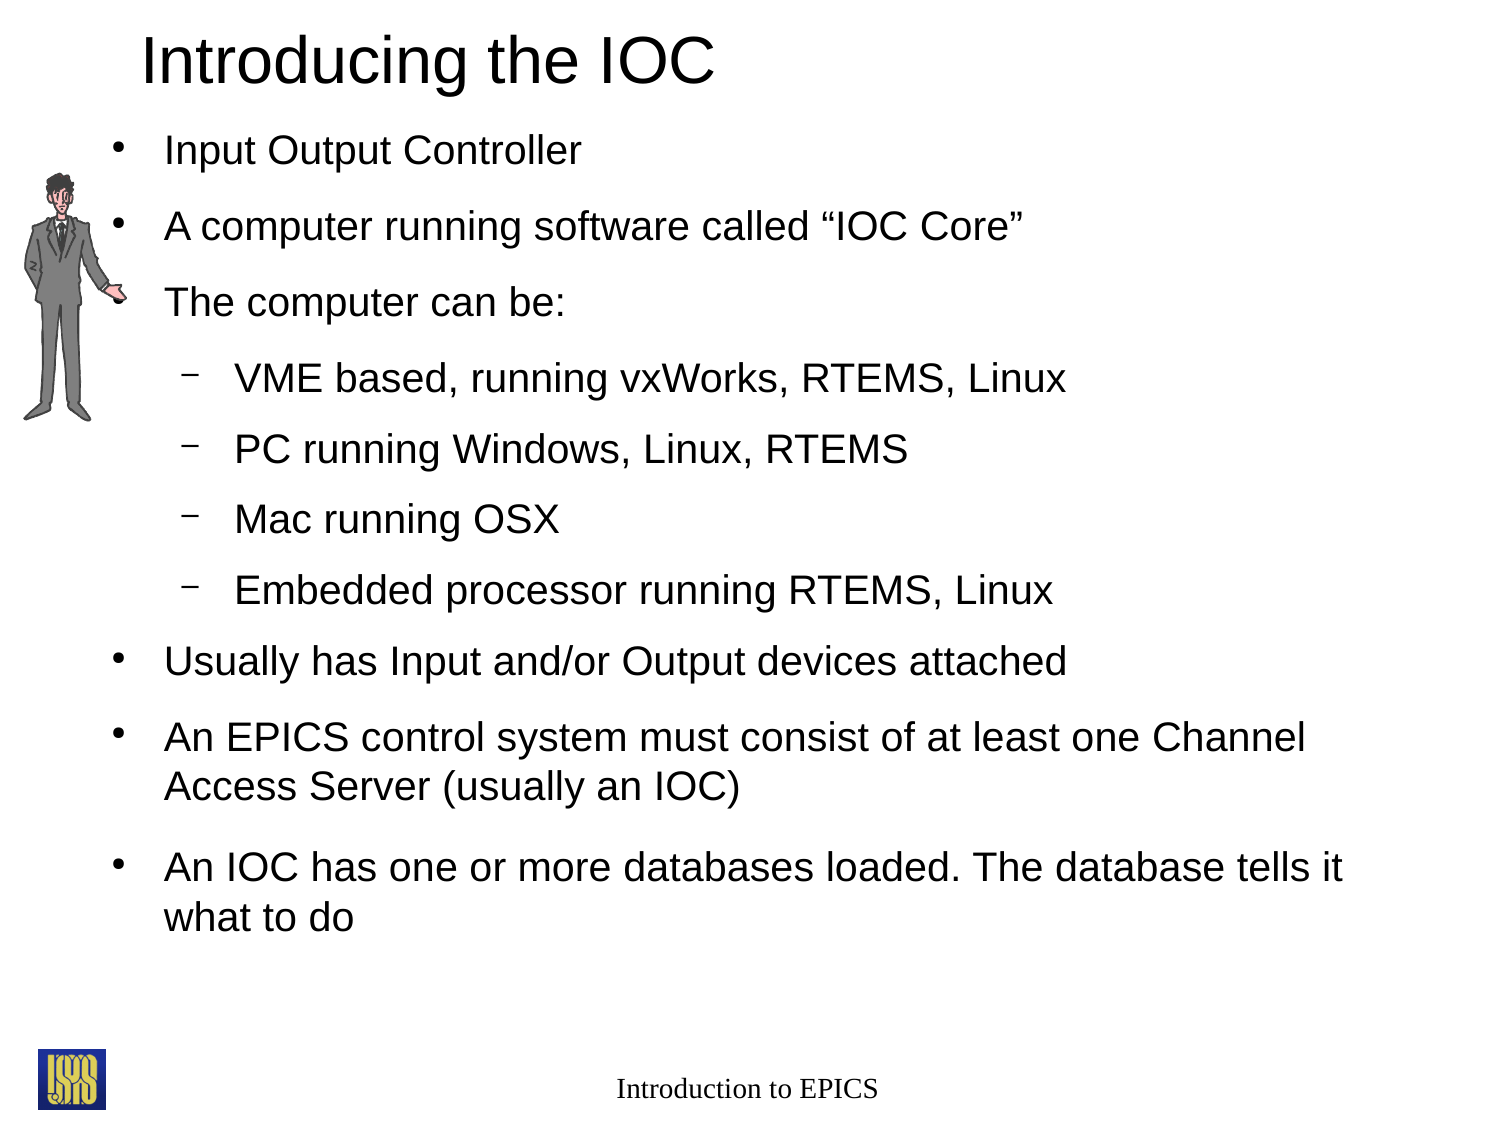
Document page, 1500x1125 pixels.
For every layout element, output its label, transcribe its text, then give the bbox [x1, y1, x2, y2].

picture [38, 1049, 106, 1110]
title Introducing the IOC [90, 17, 819, 105]
picture [22, 172, 129, 423]
list Input Output Controller A computer running software called “IOC Core” The computer can be: VME based, running vxWorks, RTEMS, Linux PC running Windows, Linux, RTEMS Mac running OSX Embedded processor running RTEMS, Linux Usually has Input and/or Output devices attached An EPICS control system must consist of at least one Channel Access Server (usually an IOC) An IOC has one or more databases loaded. The database tells it what to do [79, 115, 1423, 957]
